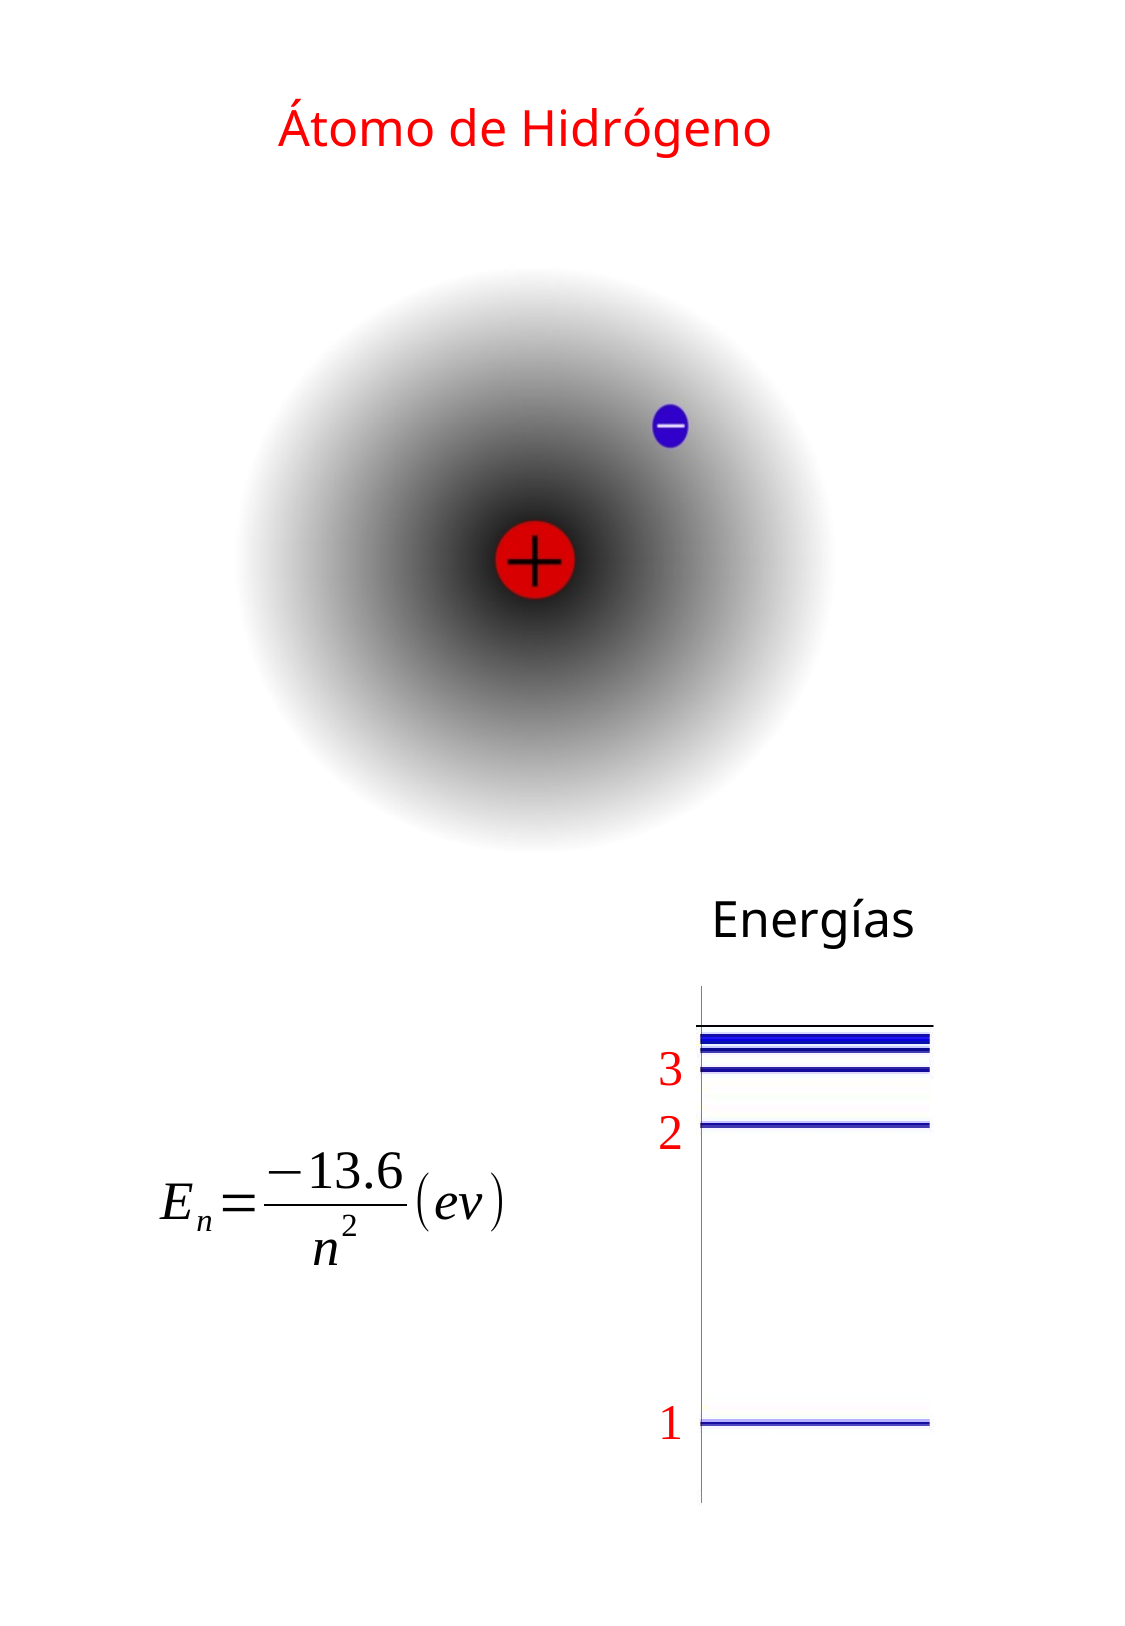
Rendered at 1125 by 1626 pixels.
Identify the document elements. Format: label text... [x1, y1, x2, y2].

text_box Energías [696, 879, 942, 963]
text_box Átomo de Hidrógeno [263, 88, 788, 165]
text_box 2 [643, 1103, 699, 1168]
text_box 3 [643, 1027, 699, 1103]
picture [696, 986, 934, 1506]
chart [144, 1139, 520, 1276]
text_box 1 [643, 1381, 699, 1457]
picture [224, 263, 851, 854]
